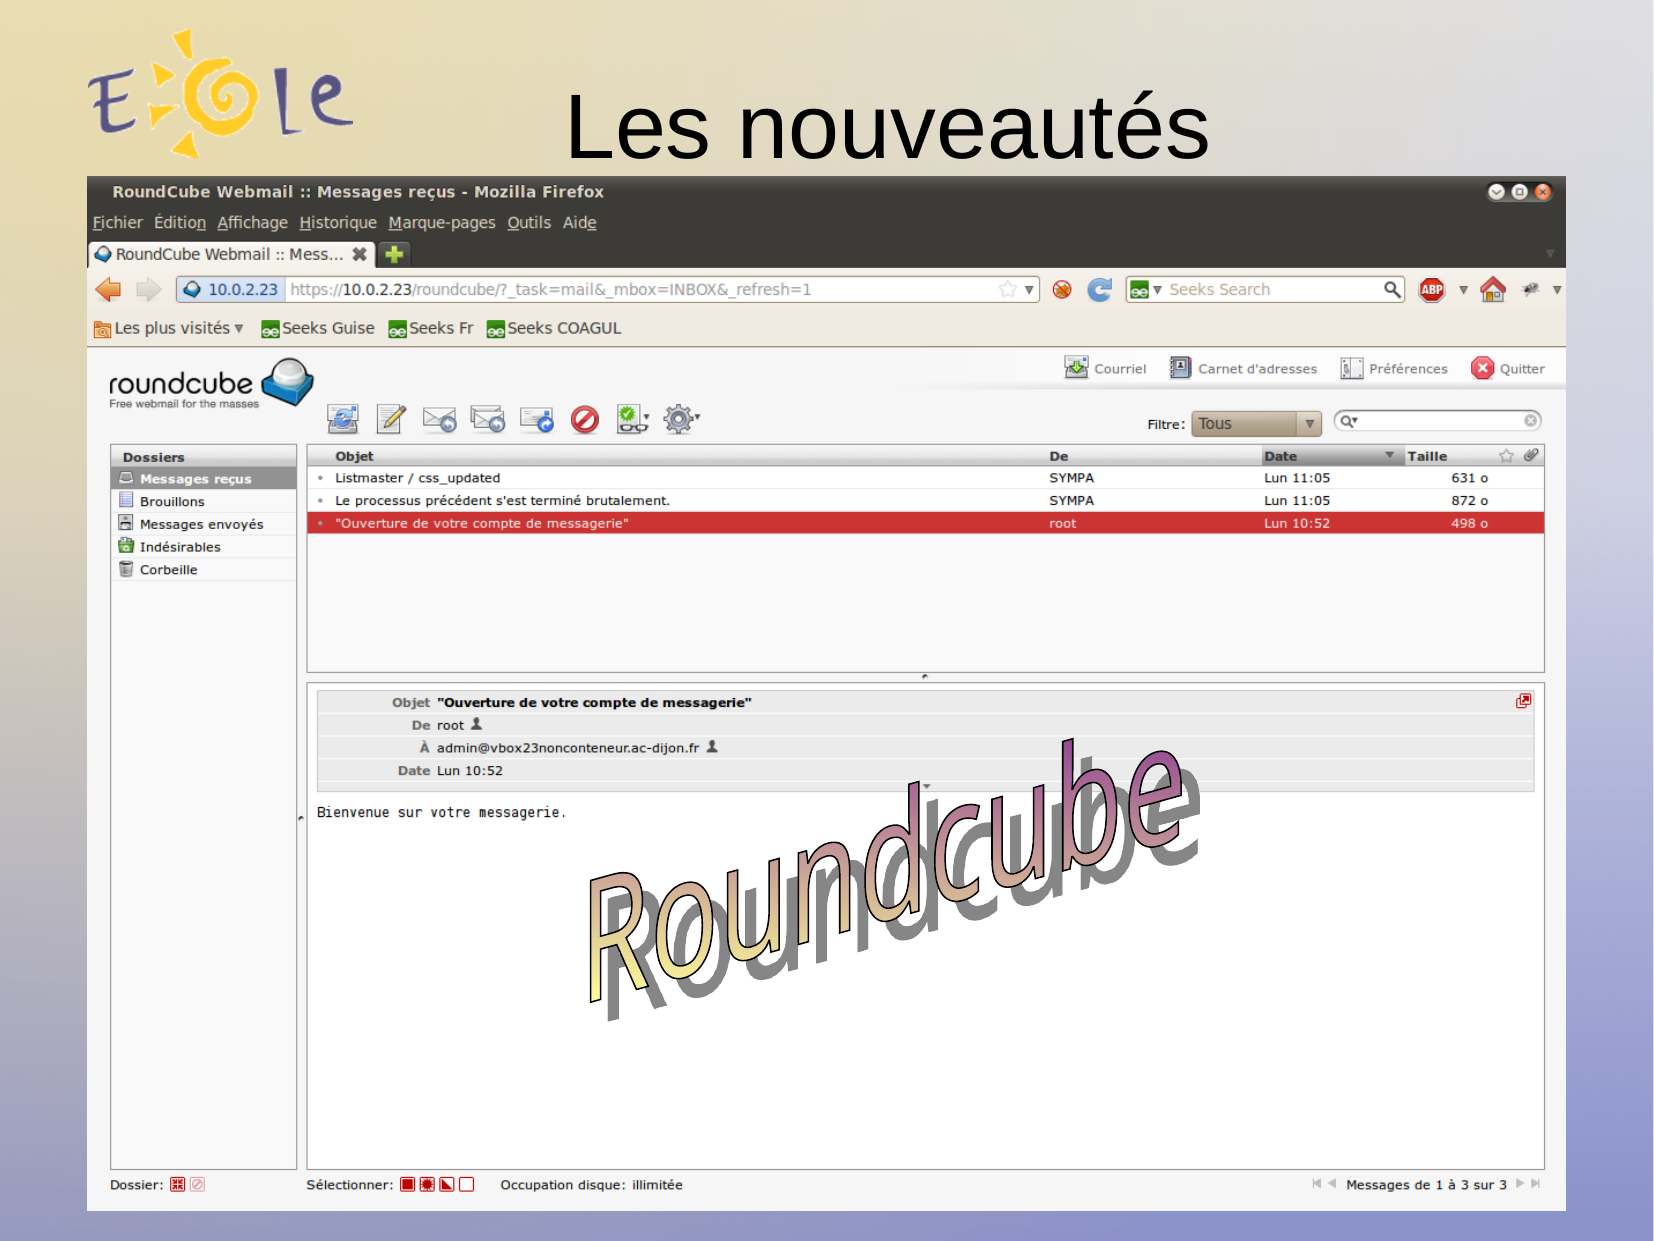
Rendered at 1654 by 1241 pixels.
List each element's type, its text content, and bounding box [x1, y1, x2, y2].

text_box Roundcube [656, 882, 713, 979]
text_box Roundcube [798, 842, 850, 945]
text_box Roundcube [1062, 738, 1117, 872]
title Les nouveautés [144, 30, 1633, 223]
text_box Roundcube [1129, 751, 1182, 848]
text_box Roundcube [992, 784, 1044, 888]
text_box Roundcube [727, 858, 780, 961]
list RoundCube [1566, 290, 1571, 1094]
text_box Roundcube [865, 781, 919, 922]
list RoundCube [82, 290, 87, 1094]
text_box Roundcube [934, 804, 980, 902]
picture [0, 0, 1654, 1241]
text_box Roundcube [590, 872, 649, 1003]
